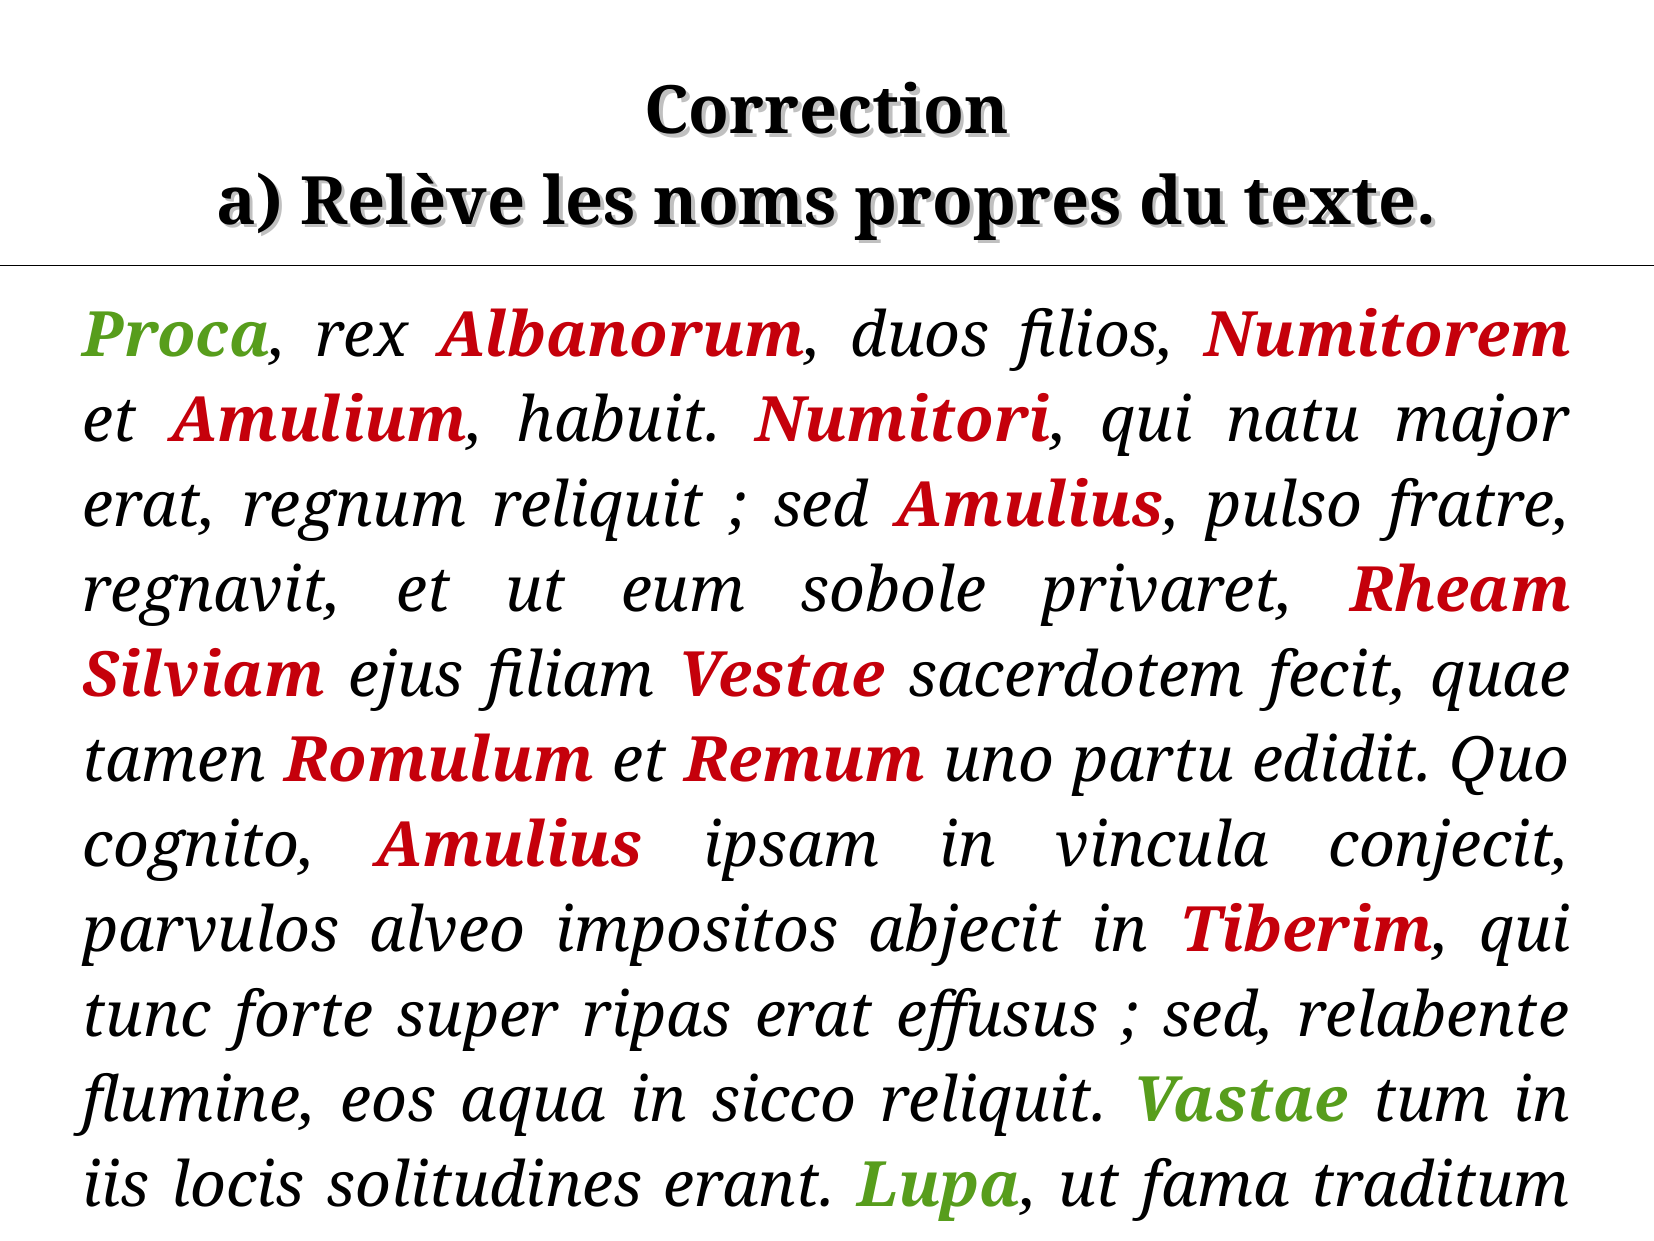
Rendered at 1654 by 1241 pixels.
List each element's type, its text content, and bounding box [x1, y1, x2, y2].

title Correction a) Relève les noms propres du texte. [82, 49, 1571, 257]
list Proca, rex Albanorum, duos filios, Numitorem et Amulium, habuit. Numitori, qui natu major erat, regnum reliquit ; sed Amulius, pulso fratre, regnavit, et ut eum sobole privaret, Rheam Silviam ejus filiam Vestae sacerdotem fecit, quae tamen Romulum et Remum uno partu edidit. Quo cognito, Amulius ipsam in vincula conjecit, parvulos alveo impositos abjecit in Tiberim, qui tunc forte super ripas erat effusus ; sed, relabente flumine, eos aqua in sicco reliquit. Vastae tum in iis locis solitudines erant. Lupa, ut fama traditum est, ad vagitum accurrit, infantes lingua lambit, ubera eorum ori admovit. [82, 290, 1571, 1210]
